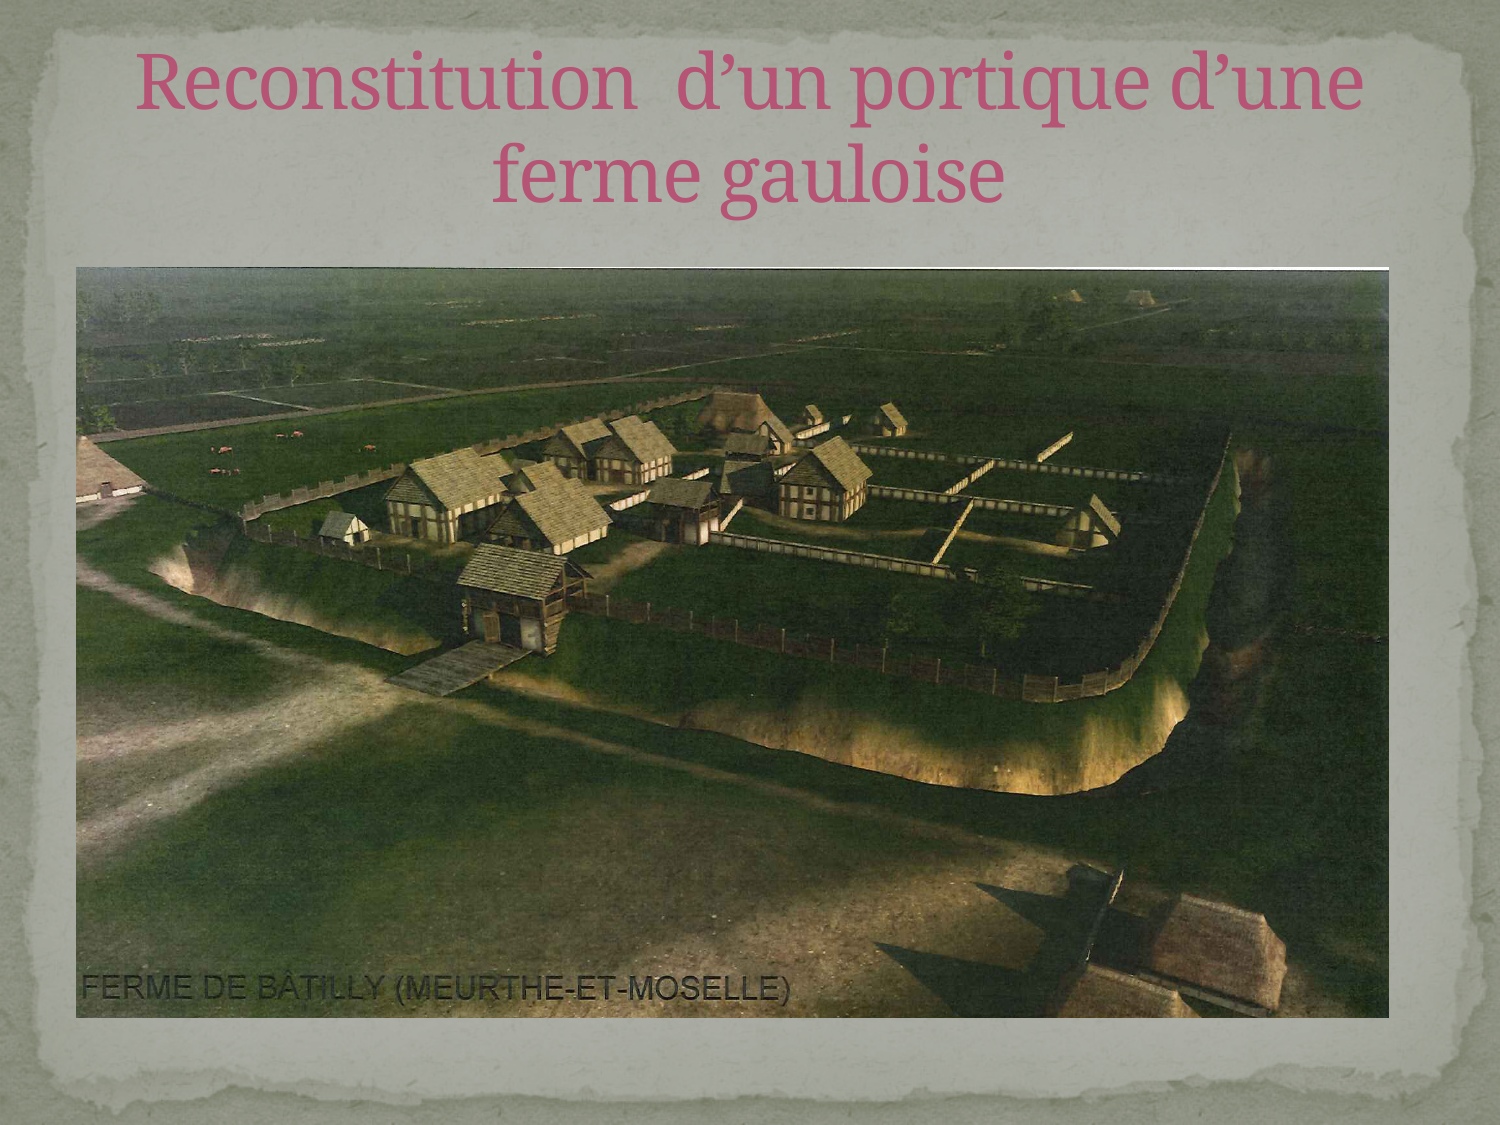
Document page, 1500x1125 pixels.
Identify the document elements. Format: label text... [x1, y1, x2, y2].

title Reconstitution d’un portique d’une ferme gauloise [75, 24, 1425, 225]
picture [76, 267, 1389, 1018]
